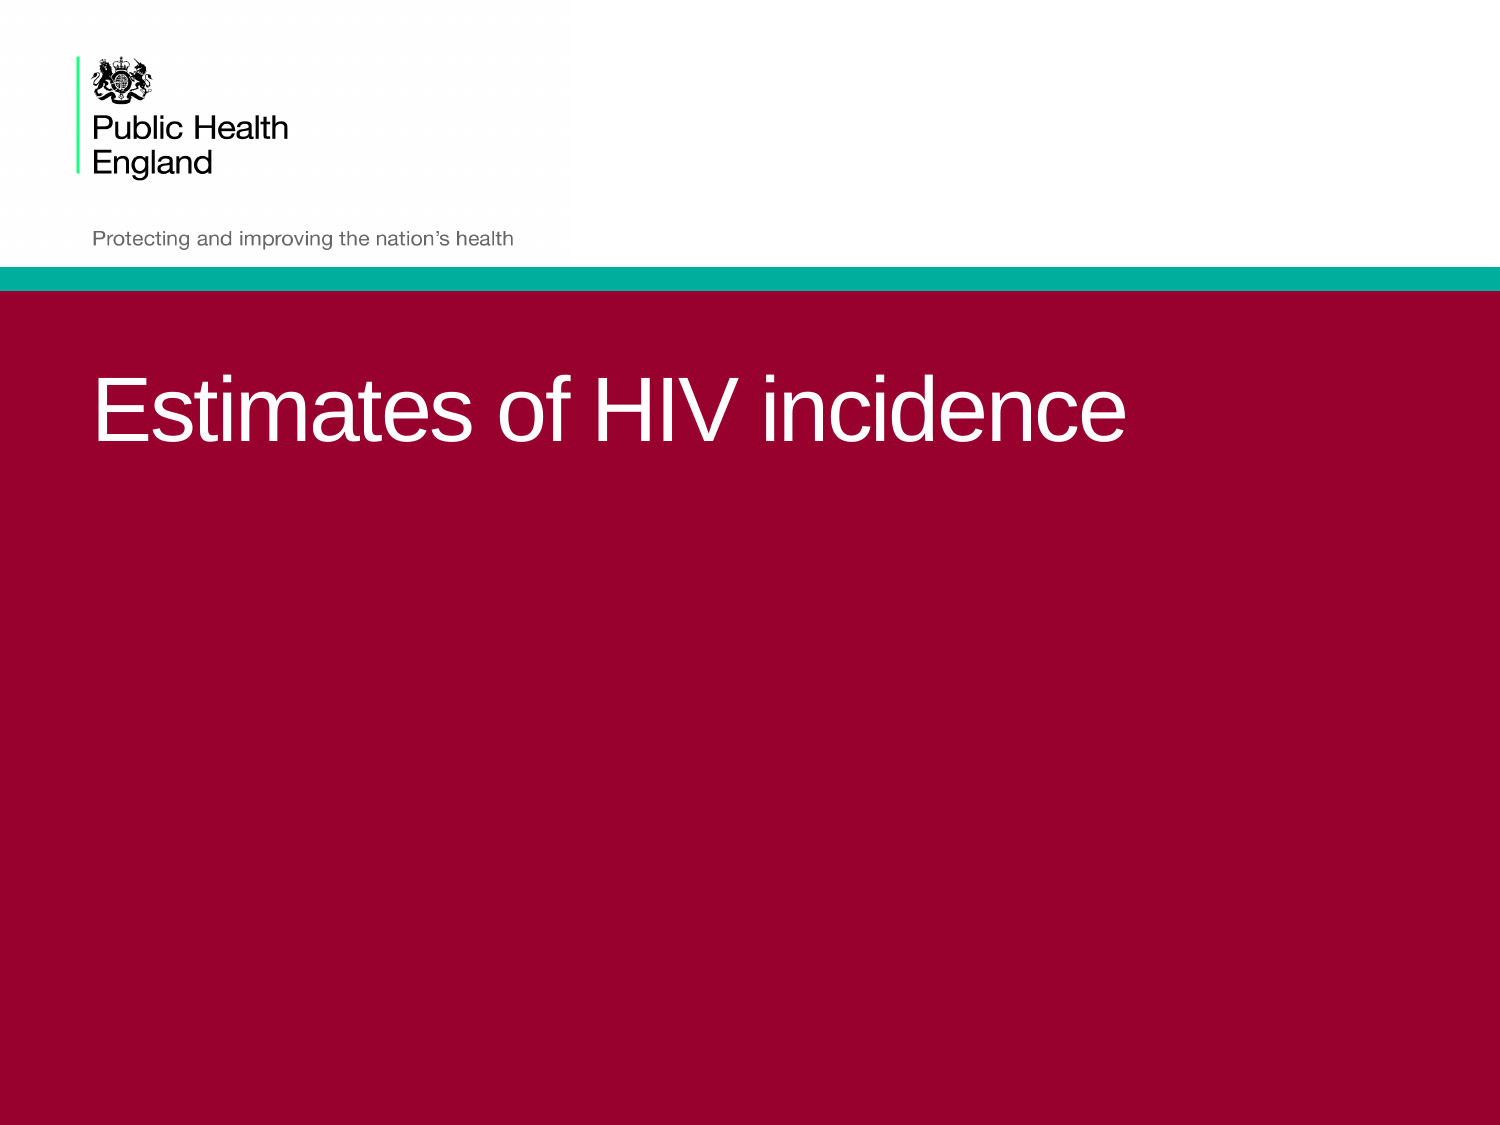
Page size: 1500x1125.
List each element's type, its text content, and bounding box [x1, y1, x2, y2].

picture [0, 0, 572, 265]
title Estimates of HIV incidence [91, 349, 1344, 692]
